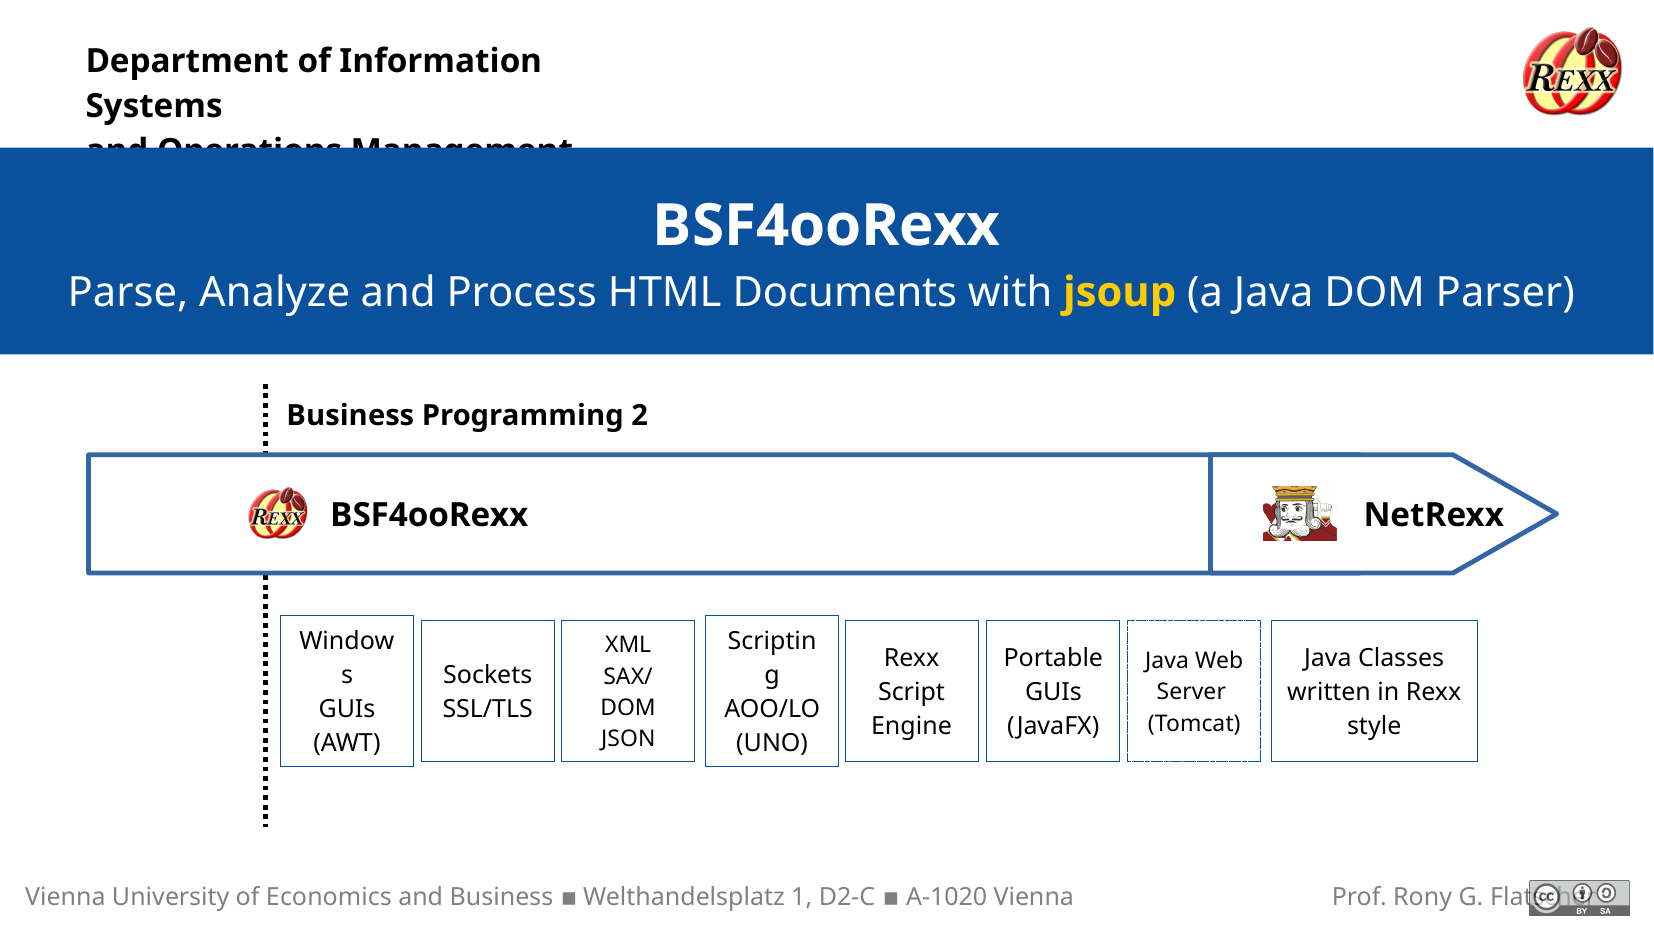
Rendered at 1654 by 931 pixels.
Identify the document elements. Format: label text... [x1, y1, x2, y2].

picture [248, 484, 308, 544]
text_box Portable GUIs (JavaFX) [986, 620, 1120, 762]
text_box Sockets SSL/TLS [421, 620, 555, 762]
text_box Windows GUIs (AWT) [280, 620, 414, 762]
title BSF4ooRexx Parse, Analyze and Process HTML Documents with jsoup (a Java DOM Parser) [0, 147, 1654, 355]
text_box Rexx Script Engine [845, 620, 979, 762]
text_box Scripting AOO/LO (UNO) [705, 620, 839, 762]
text_box BSF4ooRexx [88, 454, 1210, 573]
text_box Business Programming 2 [271, 386, 715, 440]
picture [1263, 486, 1337, 541]
text_box Java Web Server (Tomcat) [1127, 620, 1261, 762]
picture [1522, 22, 1623, 124]
text_box NetRexx [1210, 454, 1557, 573]
text_box Java Classes written in Rexx style [1271, 620, 1478, 762]
text_box XML SAX/DOM JSON [561, 620, 695, 762]
